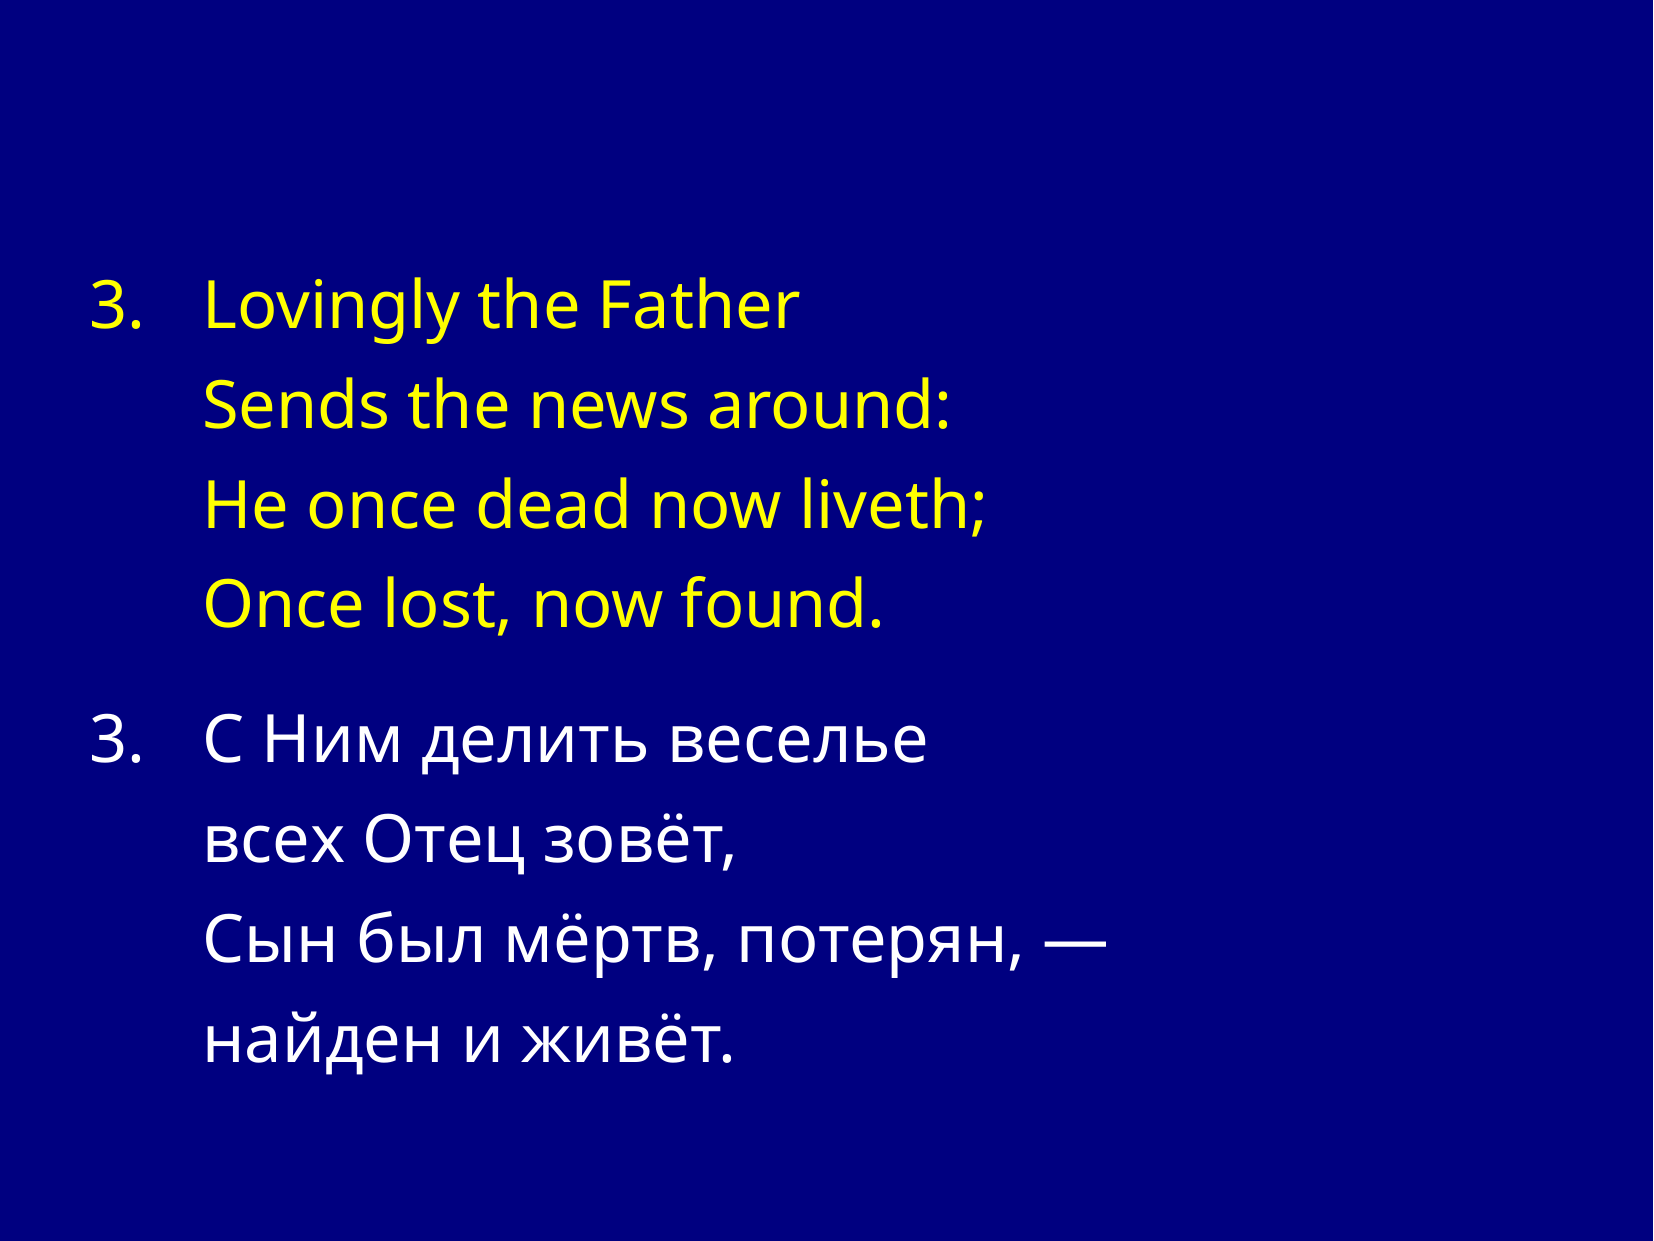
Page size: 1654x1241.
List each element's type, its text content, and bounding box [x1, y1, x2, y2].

text_box 3. С Ним делить веселье всех Отец зовёт, Сын был мёртв, потерян, — найден и живёт. [75, 675, 1576, 1163]
text_box 3. Lovingly the Father Sends the news around: He once dead now liveth; Once lost, now found. [75, 150, 1576, 638]
